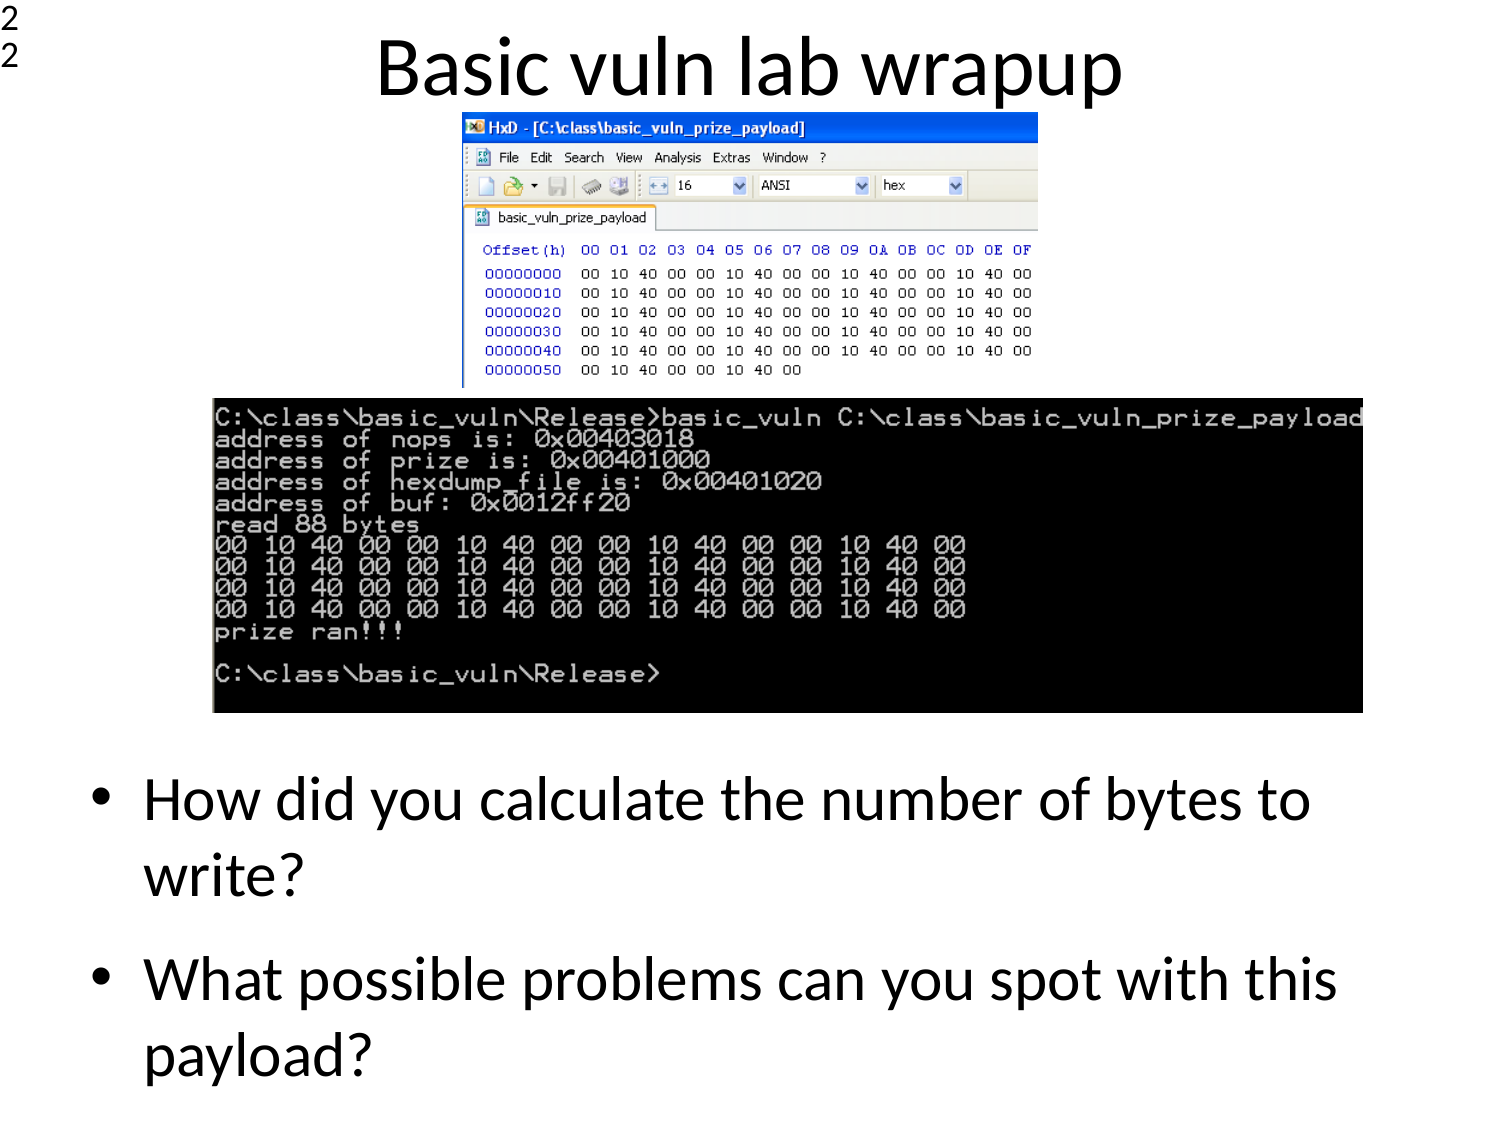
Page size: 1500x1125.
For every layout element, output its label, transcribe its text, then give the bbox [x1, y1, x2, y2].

list How did you calculate the number of bytes to write? What possible problems can you spot with this payload? [75, 750, 1425, 1100]
title Basic vuln lab wrapup [75, 2, 1425, 120]
picture [212, 398, 1363, 713]
picture [462, 112, 1038, 388]
